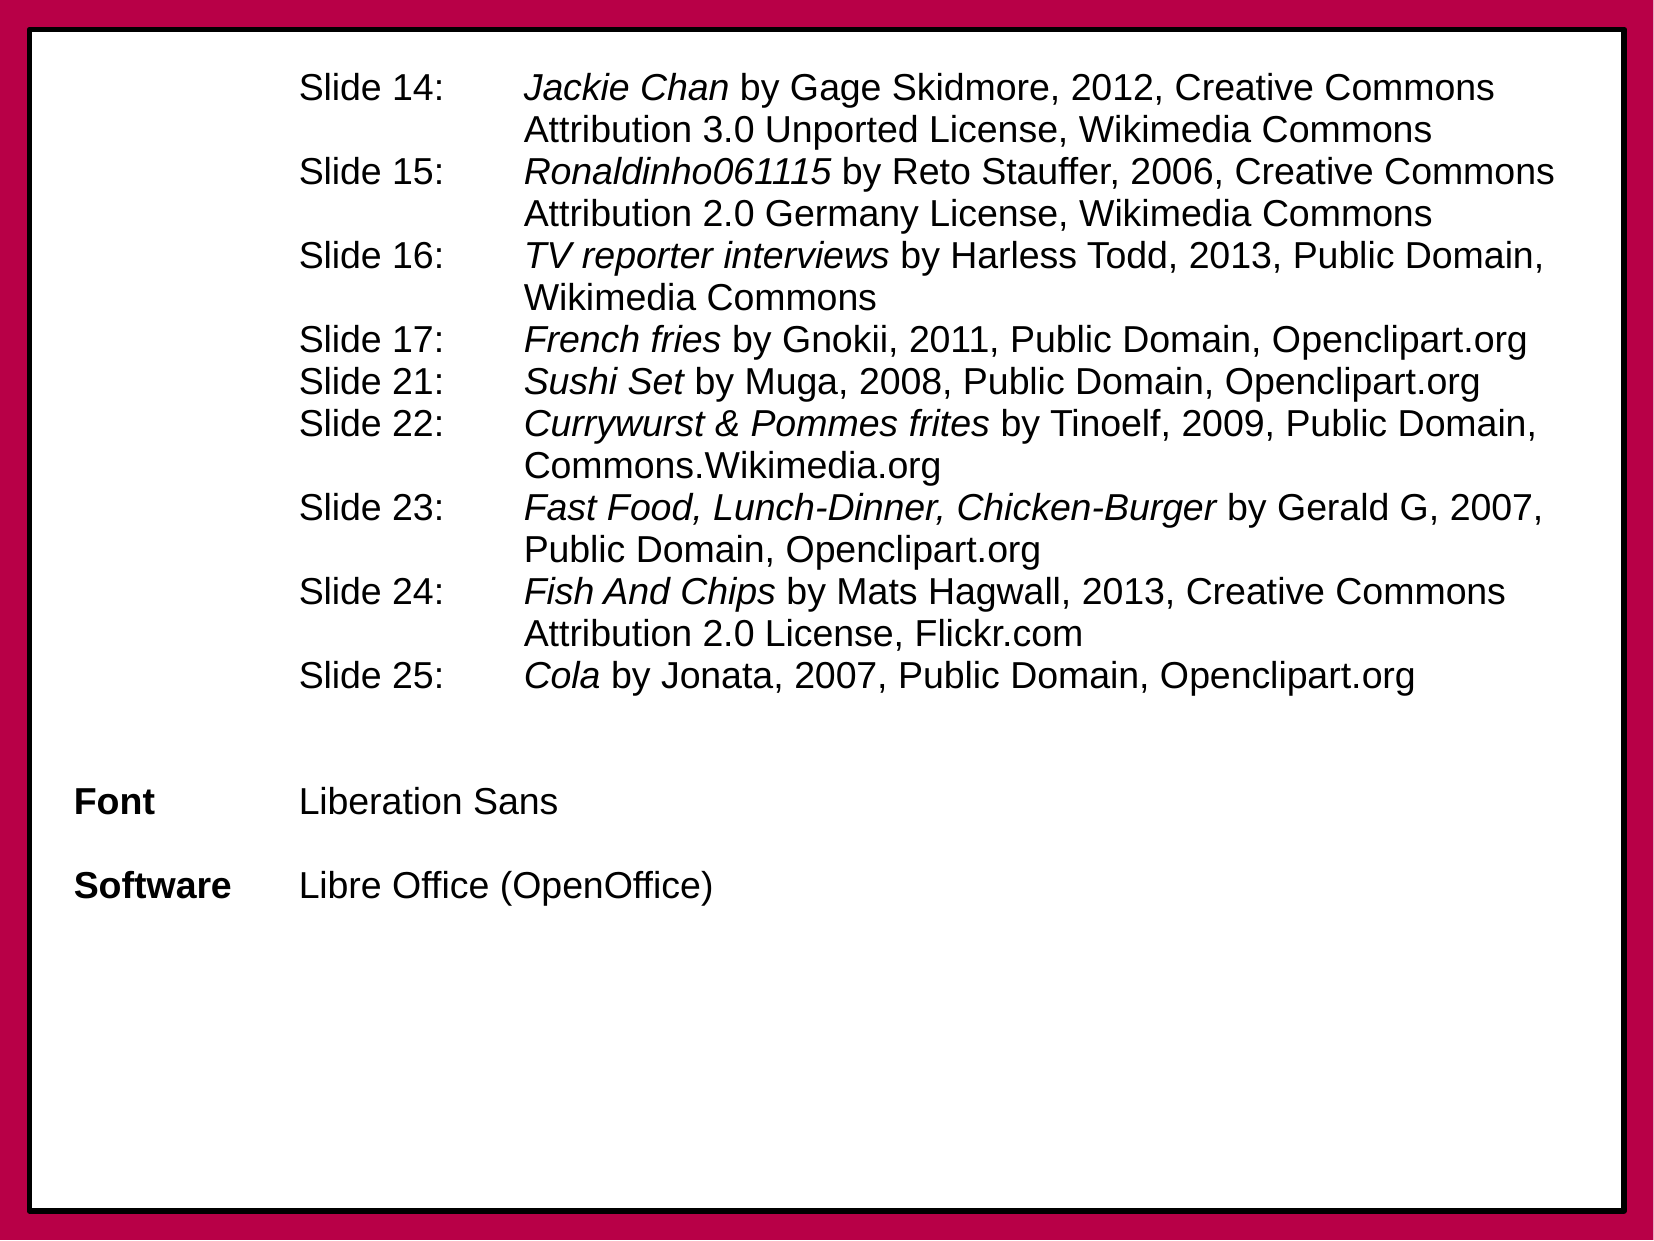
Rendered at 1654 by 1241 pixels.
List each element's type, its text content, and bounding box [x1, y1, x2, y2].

text_box Slide 14: Jackie Chan by Gage Skidmore, 2012, Creative Commons Attribution 3.0 Unported License, Wikimedia Commons Slide 15: Ronaldinho061115 by Reto Stauffer, 2006, Creative Commons Attribution 2.0 Germany License, Wikimedia Commons Slide 16: TV reporter interviews by Harless Todd, 2013, Public Domain, Wikimedia Commons Slide 17: French fries by Gnokii, 2011, Public Domain, Openclipart.org Slide 21: Sushi Set by Muga, 2008, Public Domain, Openclipart.org Slide 22: Currywurst & Pommes frites by Tinoelf, 2009, Public Domain, Commons.Wikimedia.org Slide 23: Fast Food, Lunch-Dinner, Chicken-Burger by Gerald G, 2007, Public Domain, Openclipart.org Slide 24: Fish And Chips by Mats Hagwall, 2013, Creative Commons Attribution 2.0 License, Flickr.com Slide 25: Cola by Jonata, 2007, Public Domain, Openclipart.org Font Liberation Sans Software Libre Office (OpenOffice) [59, 59, 1595, 1130]
text_box [29, 29, 1625, 1211]
